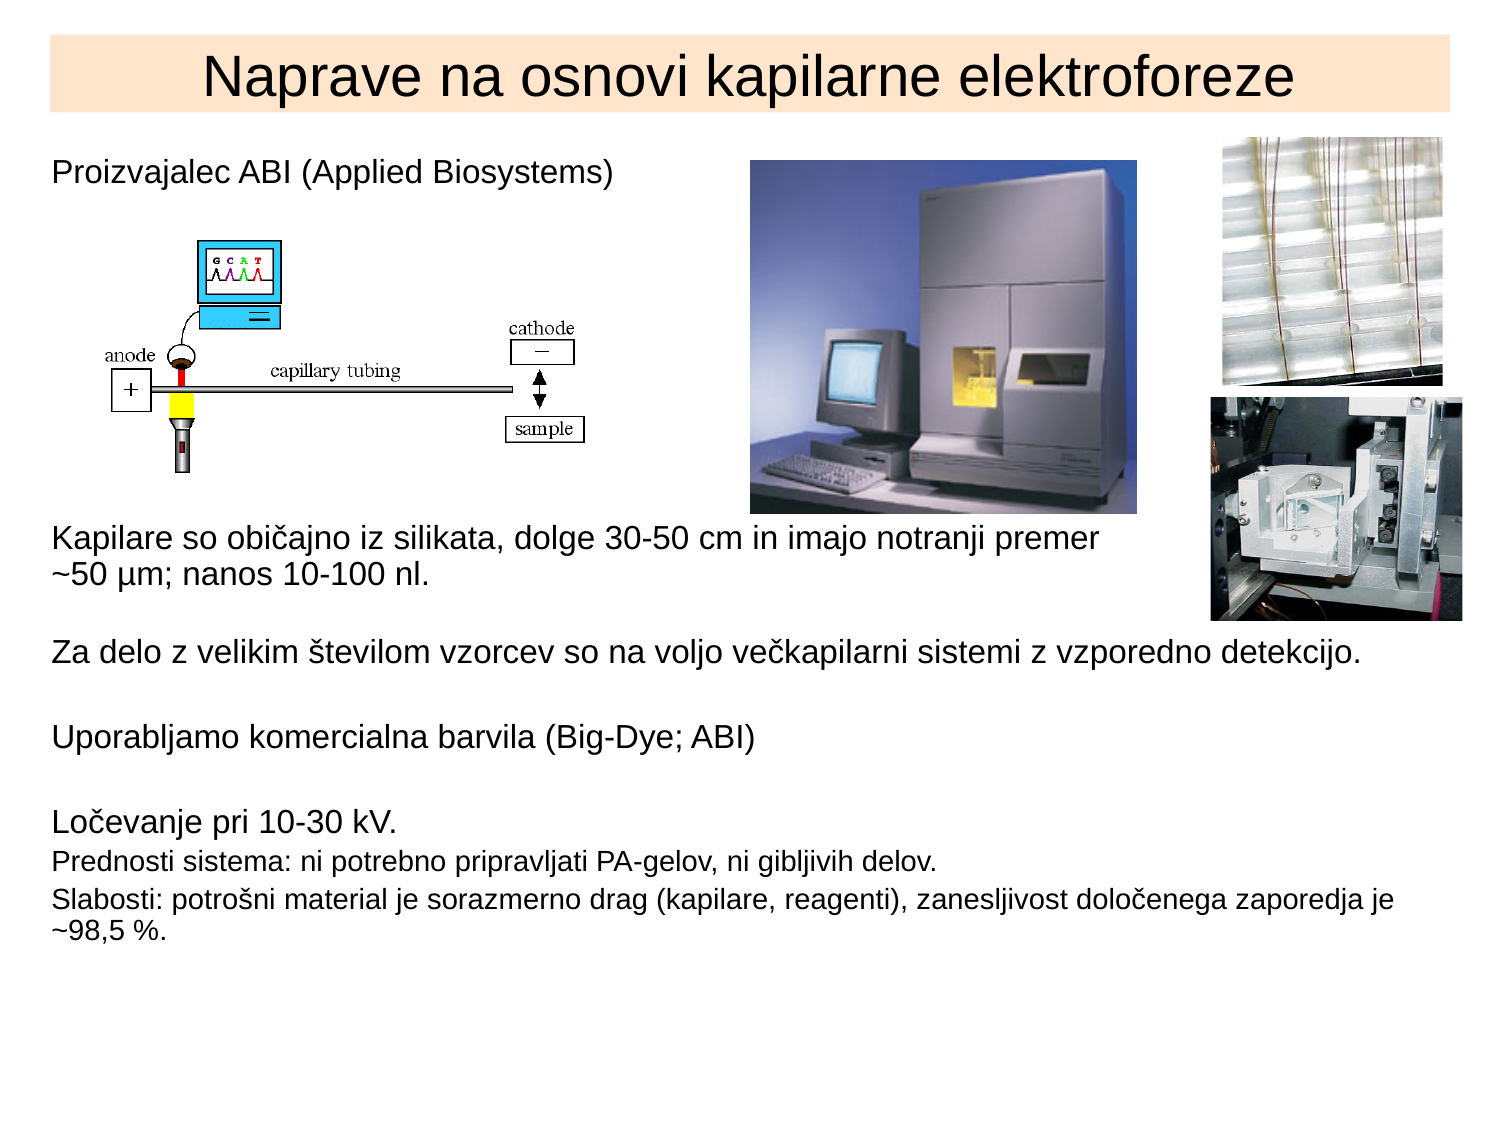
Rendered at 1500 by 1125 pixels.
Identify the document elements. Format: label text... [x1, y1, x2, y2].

picture [1222, 137, 1443, 386]
title Naprave na osnovi kapilarne elektroforeze [50, 34, 1450, 113]
list Proizvajalec ABI (Applied Biosystems) Kapilare so običajno iz silikata, dolge 30-50 cm in imajo notranji premer ~50 µm; nanos 10-100 nl. Za delo z velikim številom vzorcev so na voljo večkapilarni sistemi z vzporedno detekcijo. Uporabljamo komercialna barvila (Big-Dye; ABI) Ločevanje pri 10-30 kV. Prednosti sistema: ni potrebno pripravljati PA-gelov, ni gibljivih delov. Slabosti: potrošni material je sorazmerno drag (kapilare, reagenti), zanesljivost določenega zaporedja je ~98,5 %. [36, 147, 1450, 1091]
picture [1210, 397, 1463, 621]
picture [750, 160, 1139, 516]
picture [99, 233, 593, 480]
